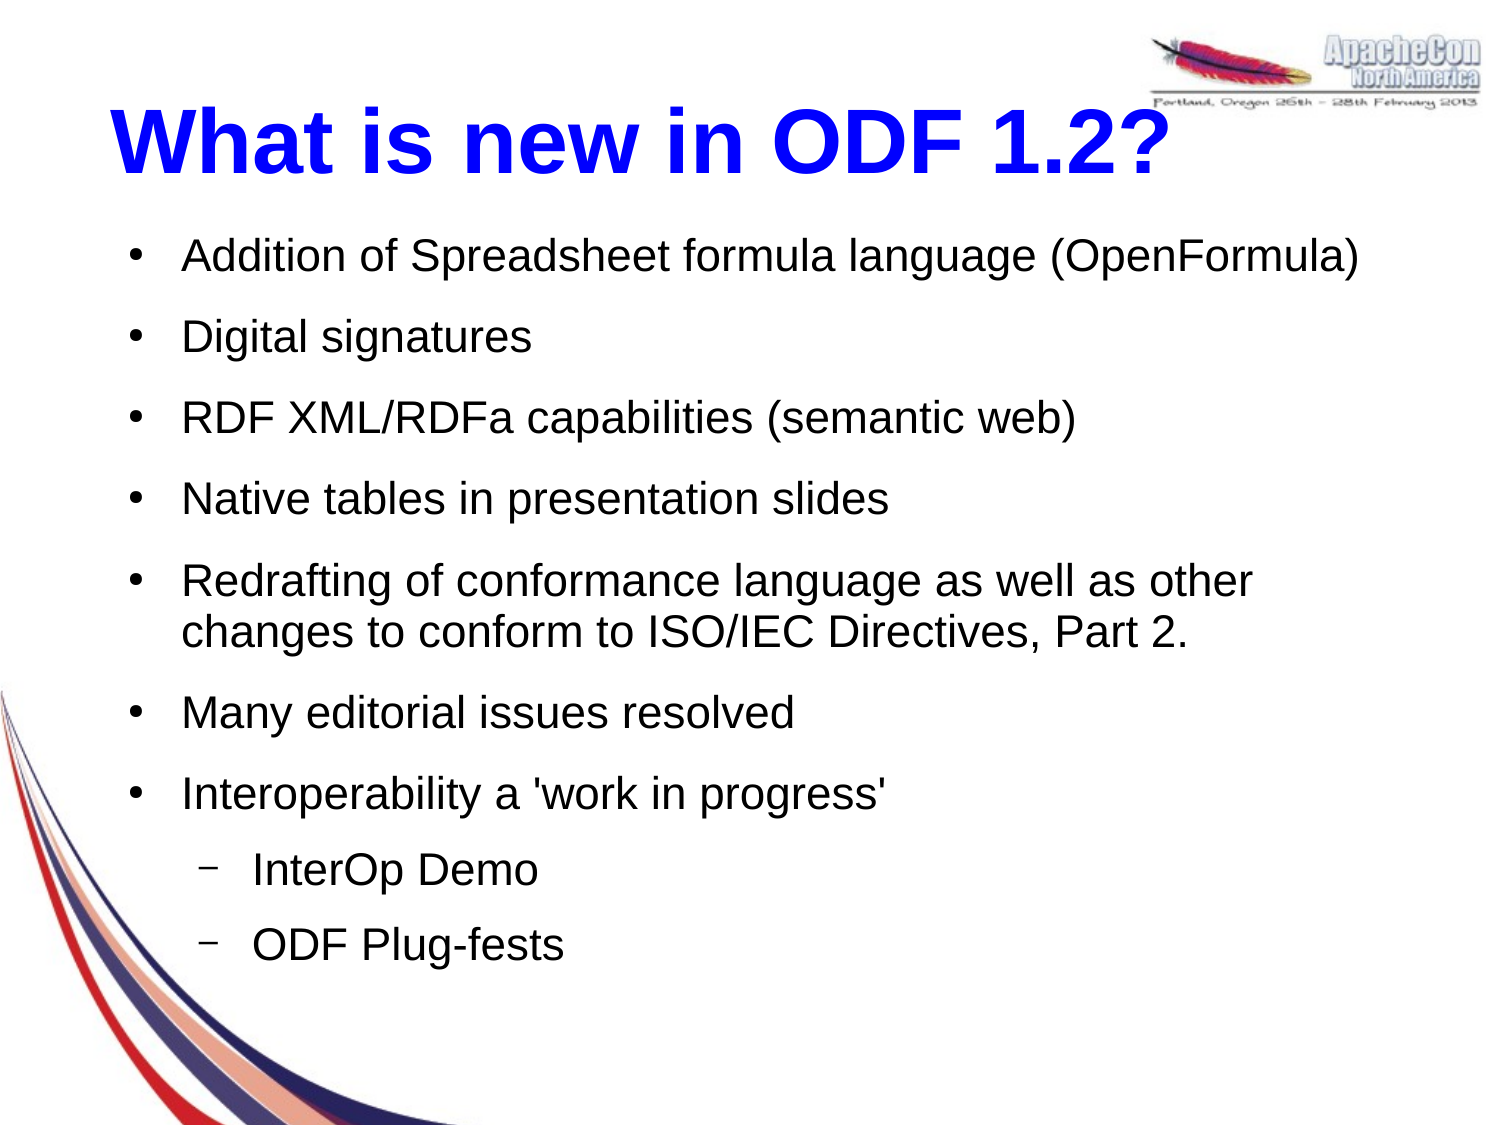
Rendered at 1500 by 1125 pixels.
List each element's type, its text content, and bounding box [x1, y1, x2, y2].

picture [0, 0, 1500, 1125]
list Addition of Spreadsheet formula language (OpenFormula) Digital signatures RDF XML/RDFa capabilities (semantic web) Native tables in presentation slides Redrafting of conformance language as well as other changes to conform to ISO/IEC Directives, Part 2. Many editorial issues resolved Interoperability a 'work in progress' InterOp Demo ODF Plug-fests [110, 229, 1392, 974]
title What is new in ODF 1.2? [110, 47, 1392, 229]
